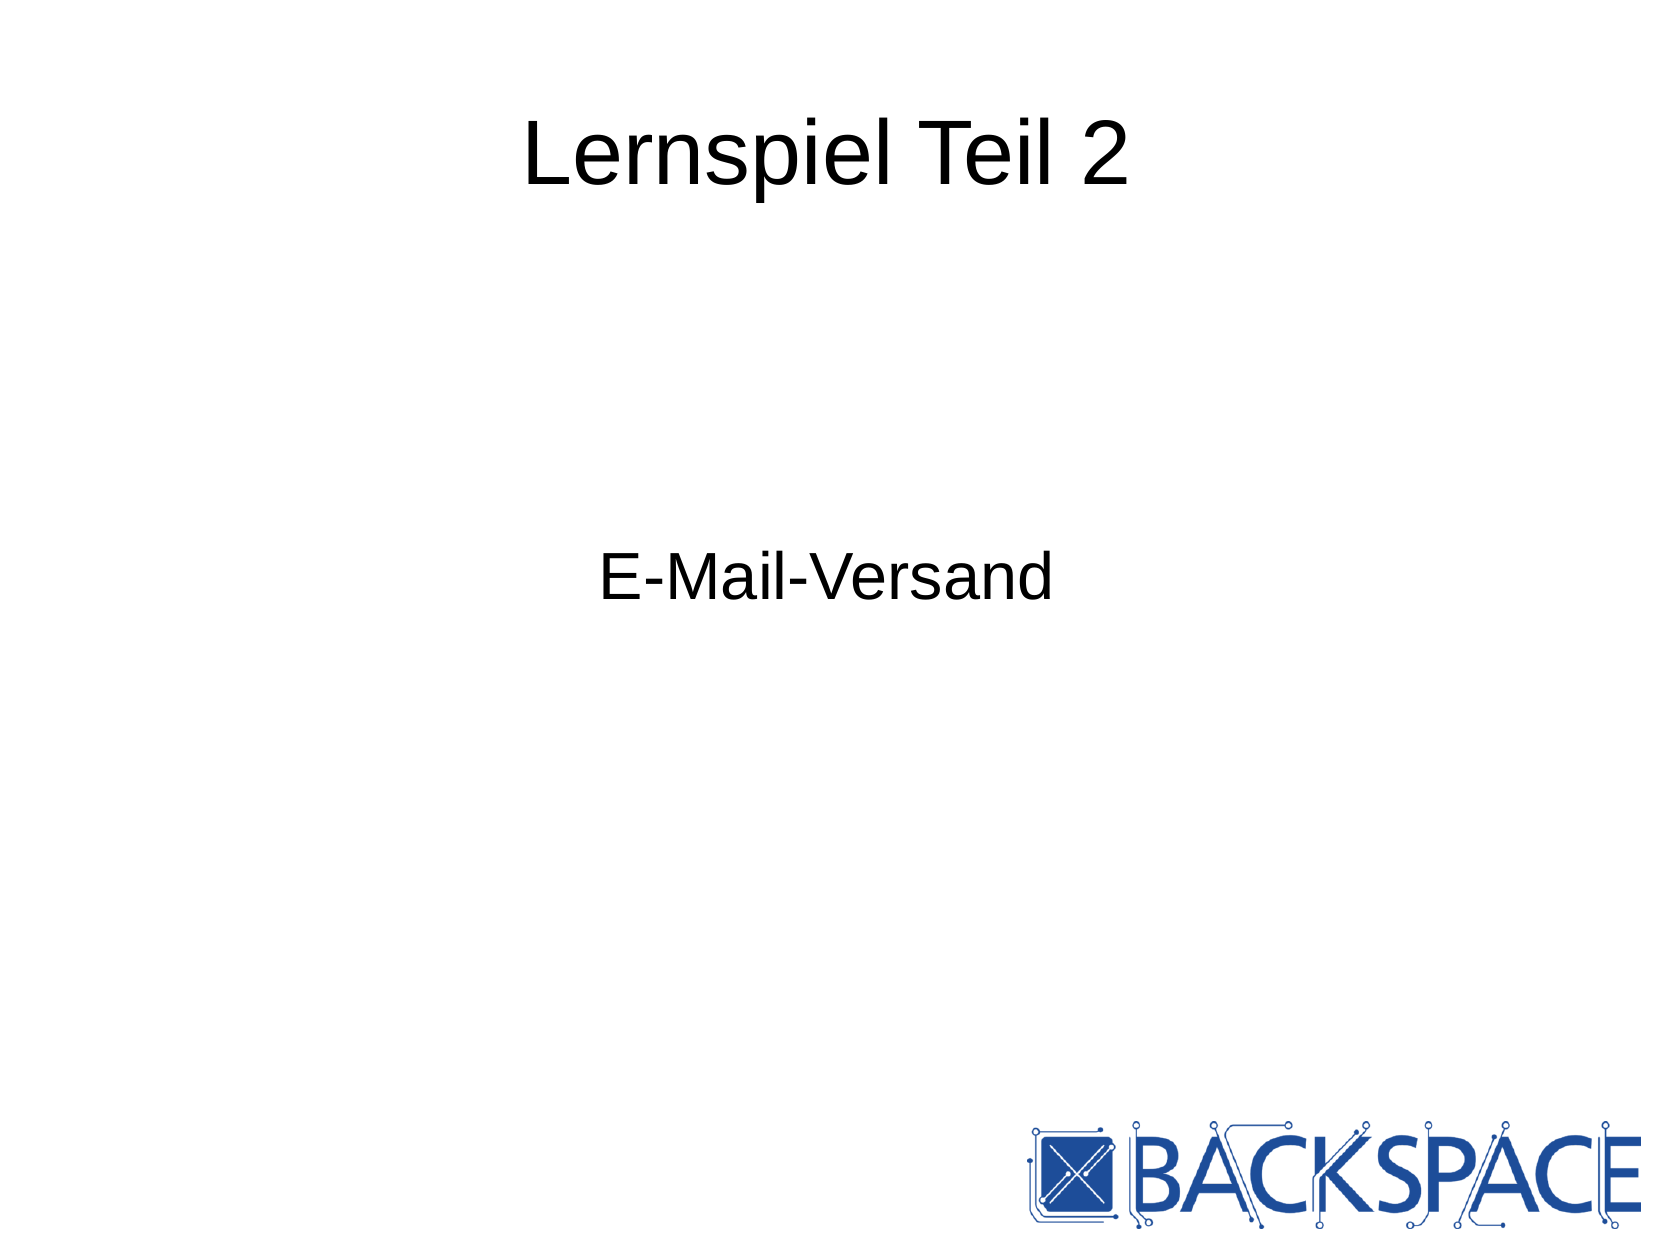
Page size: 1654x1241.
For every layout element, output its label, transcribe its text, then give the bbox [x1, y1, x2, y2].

title Lernspiel Teil 2 [82, 49, 1571, 257]
text_box E-Mail-Versand [82, 531, 1571, 638]
picture [1027, 1121, 1641, 1229]
